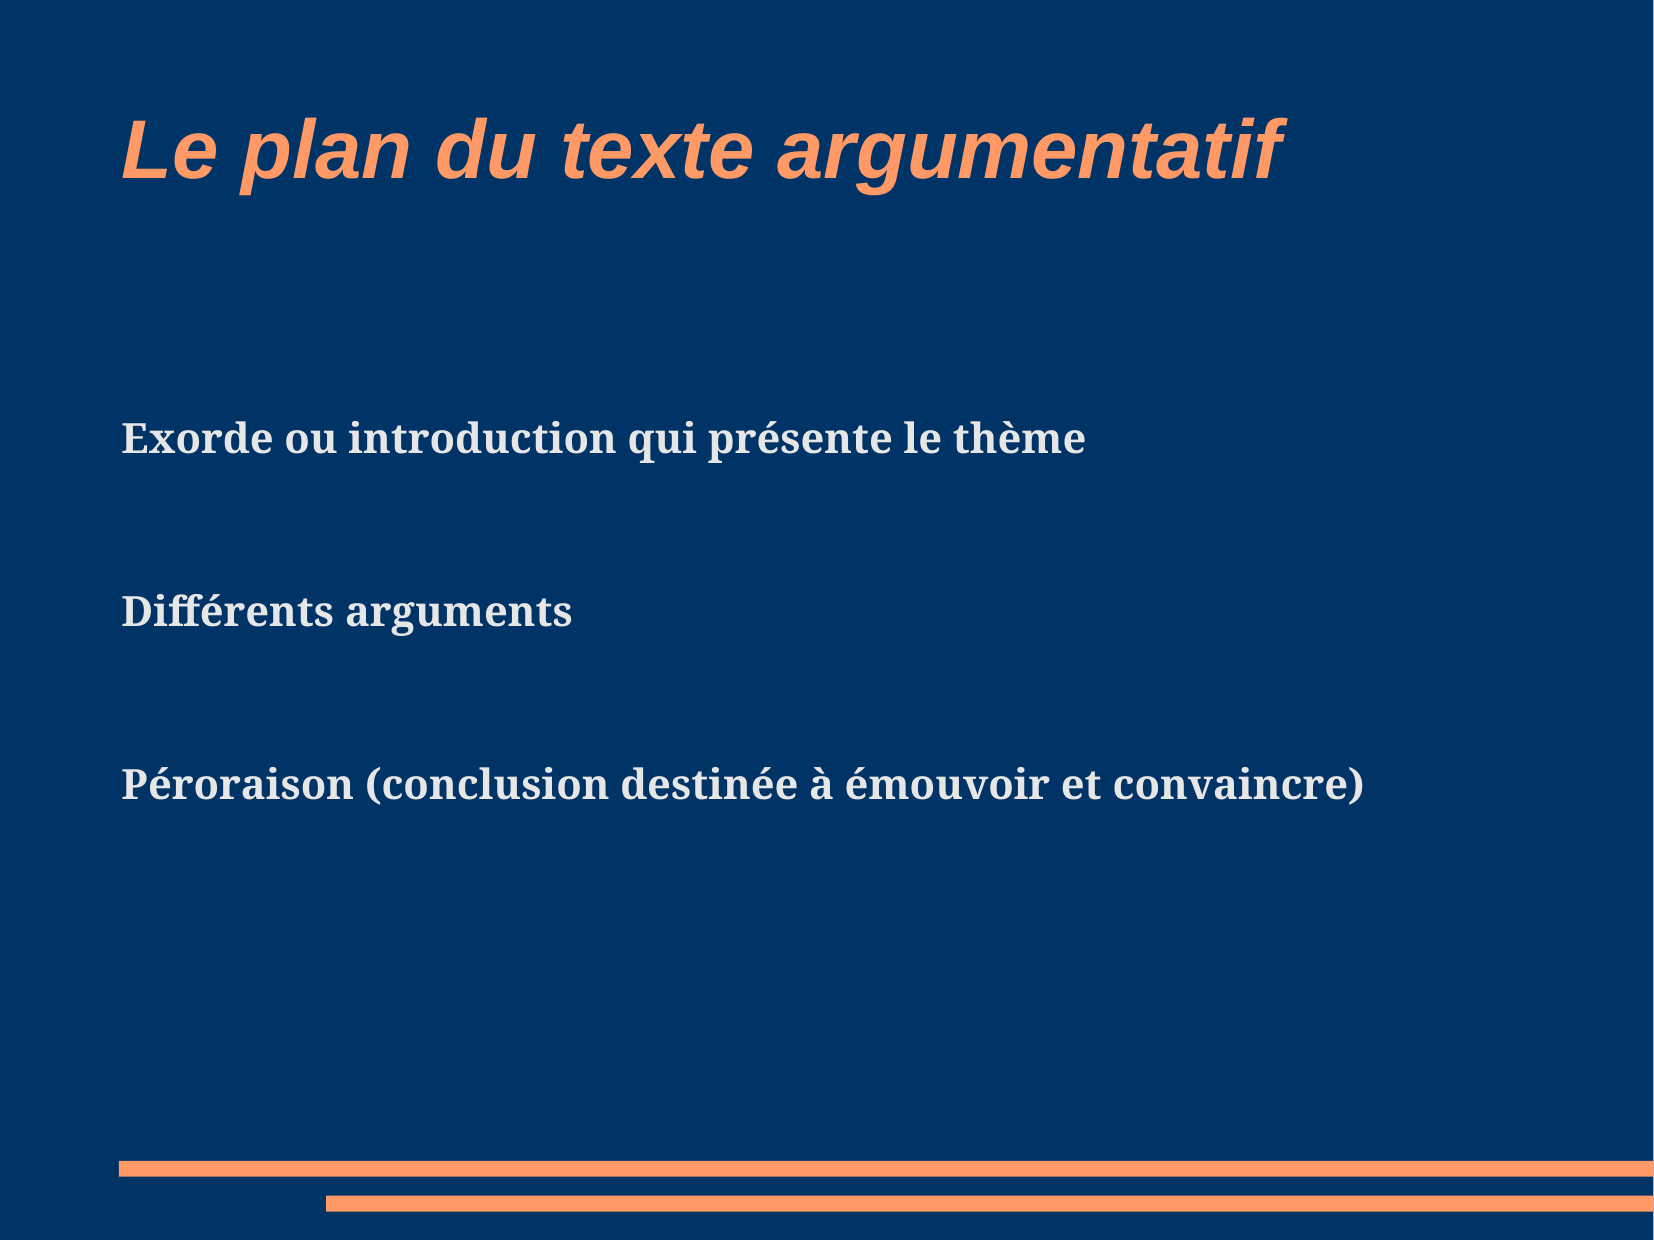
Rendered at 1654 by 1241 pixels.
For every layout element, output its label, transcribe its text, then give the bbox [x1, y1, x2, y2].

title Le plan du texte argumentatif [121, 53, 1534, 246]
list Exorde ou introduction qui présente le thème Différents arguments Péroraison (conclusion destinée à émouvoir et convaincre) Paragraphe 1. Exorde : L'exorde est la partie introductive du texte argumentatif, celle qui renseigne sur son contenu. Ici, le sujet du discours semble être le passage d’un savoir. Hypothèse de lecture préliminaire : un discours sur le rapport entre les générations [121, 322, 1561, 1241]
